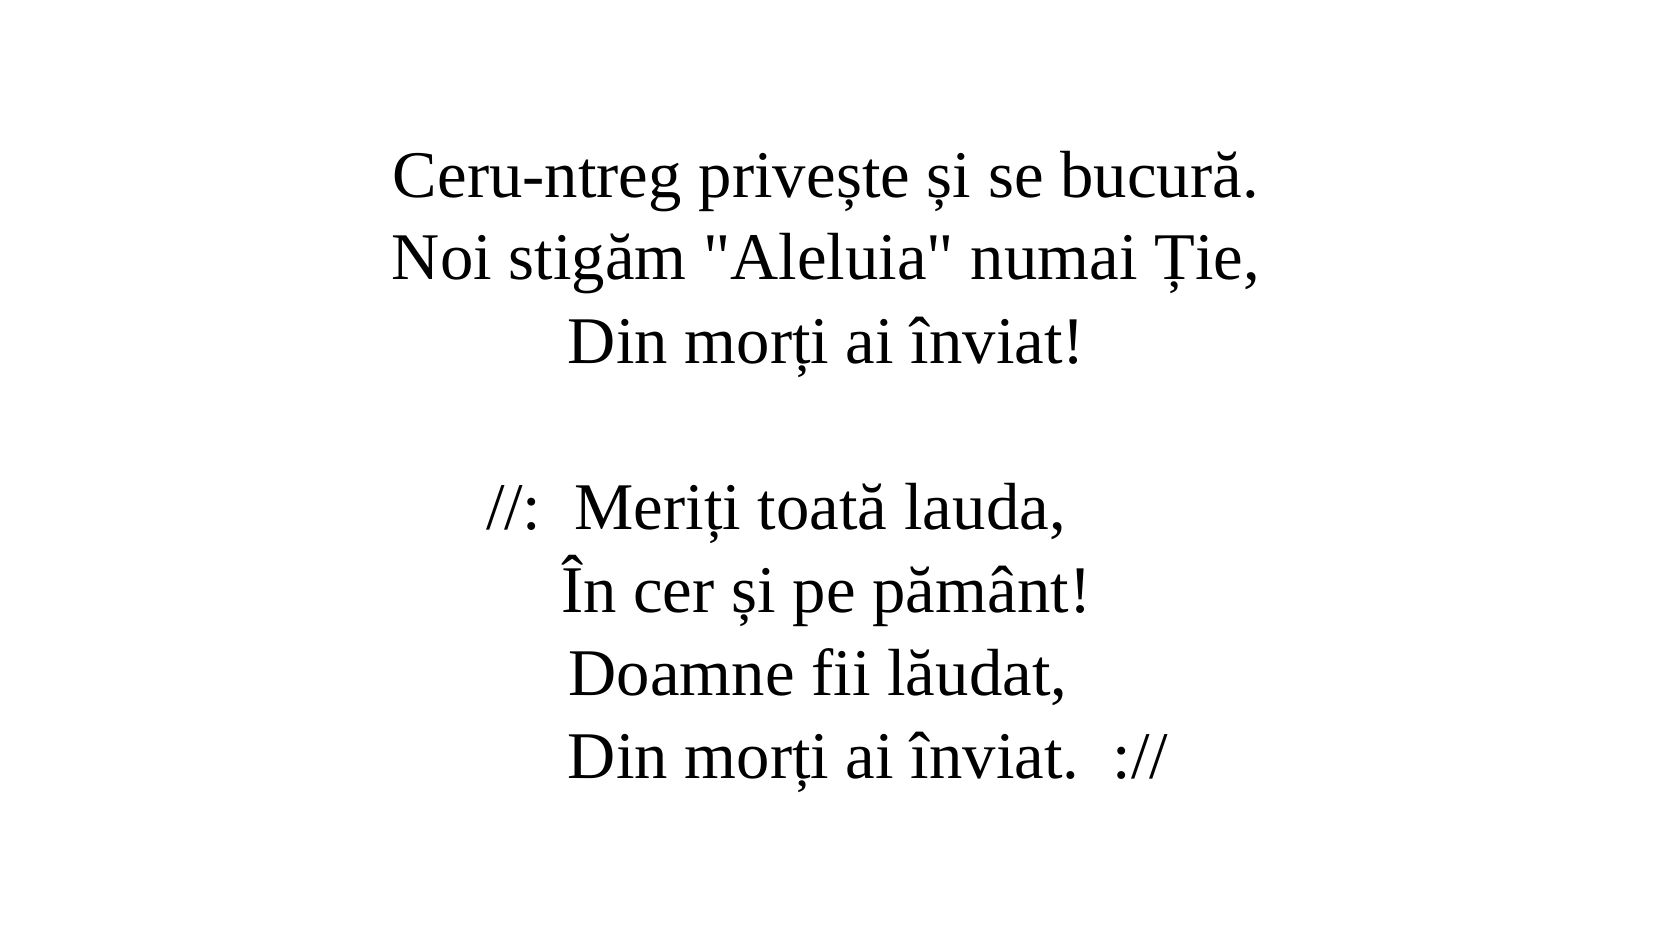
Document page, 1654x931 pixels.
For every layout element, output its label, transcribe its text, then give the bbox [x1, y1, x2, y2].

subtitle Ceru-ntreg privește și se bucură. Noi stigăm "Aleluia" numai Ție, Din morți ai înviat! //: Meriți toată lauda, În cer și pe pământ! Doamne fii lăudat, Din morți ai înviat. :// [300, 137, 1354, 793]
